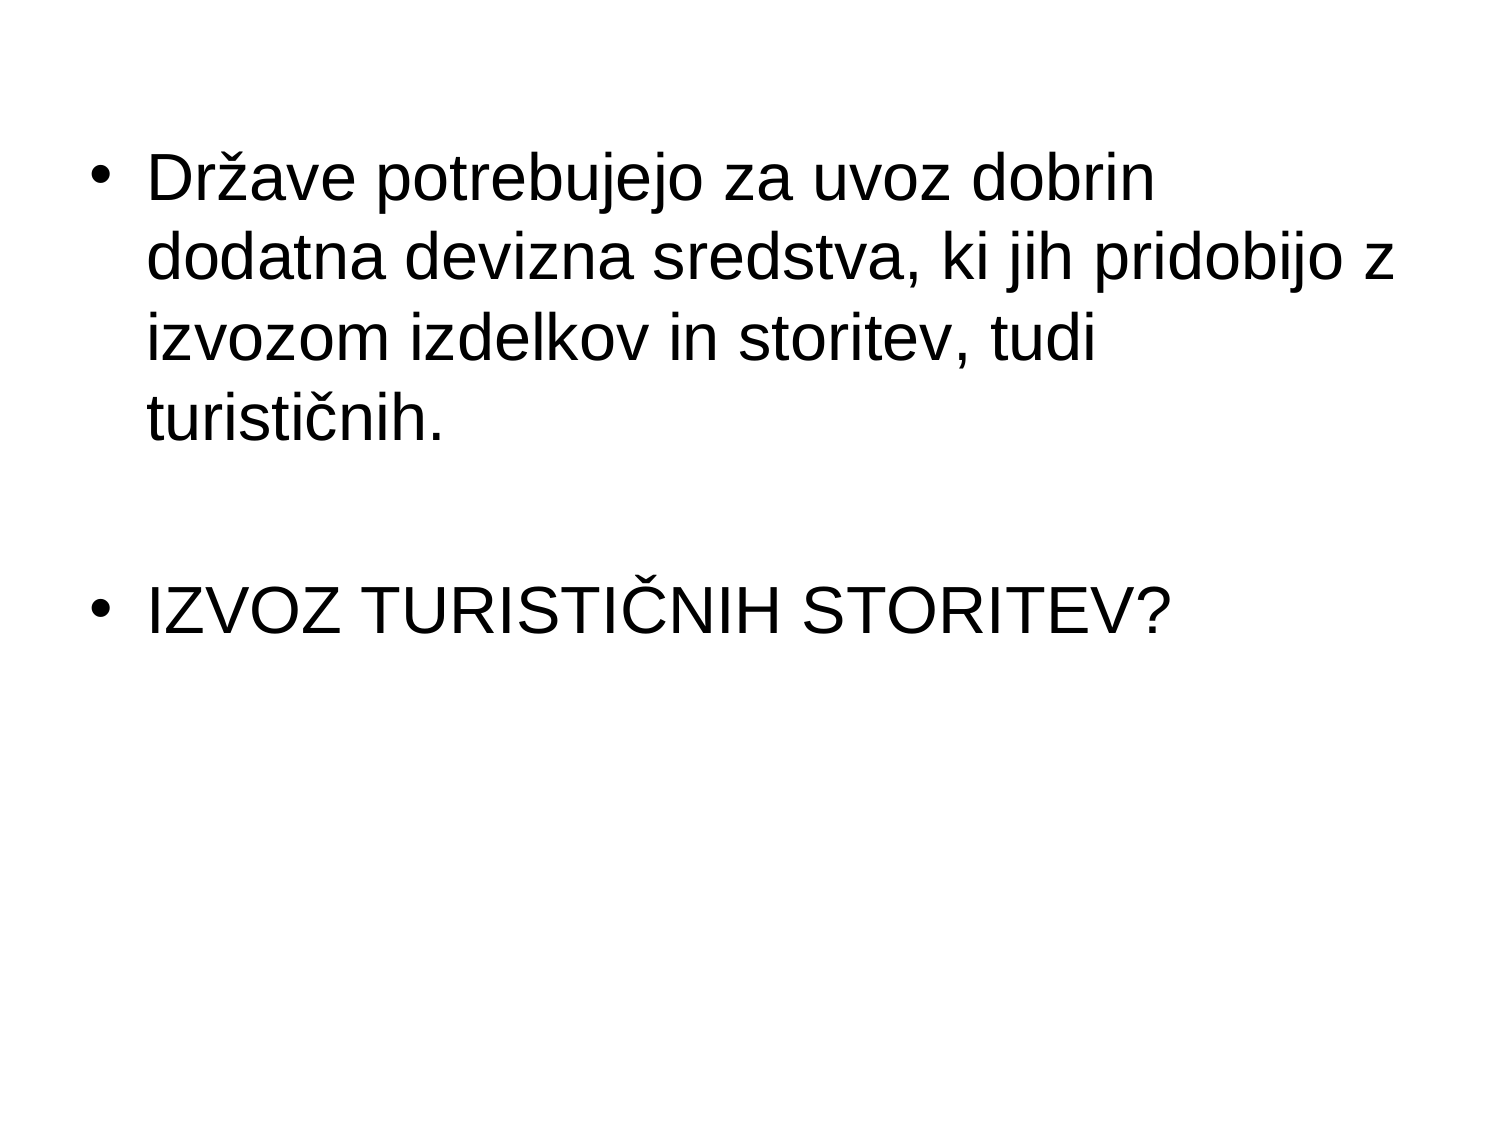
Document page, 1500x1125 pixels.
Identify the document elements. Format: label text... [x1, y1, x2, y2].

list Države potrebujejo za uvoz dobrin dodatna devizna sredstva, ki jih pridobijo z izvozom izdelkov in storitev, tudi turističnih. IZVOZ TURISTIČNIH STORITEV? [75, 125, 1426, 1006]
